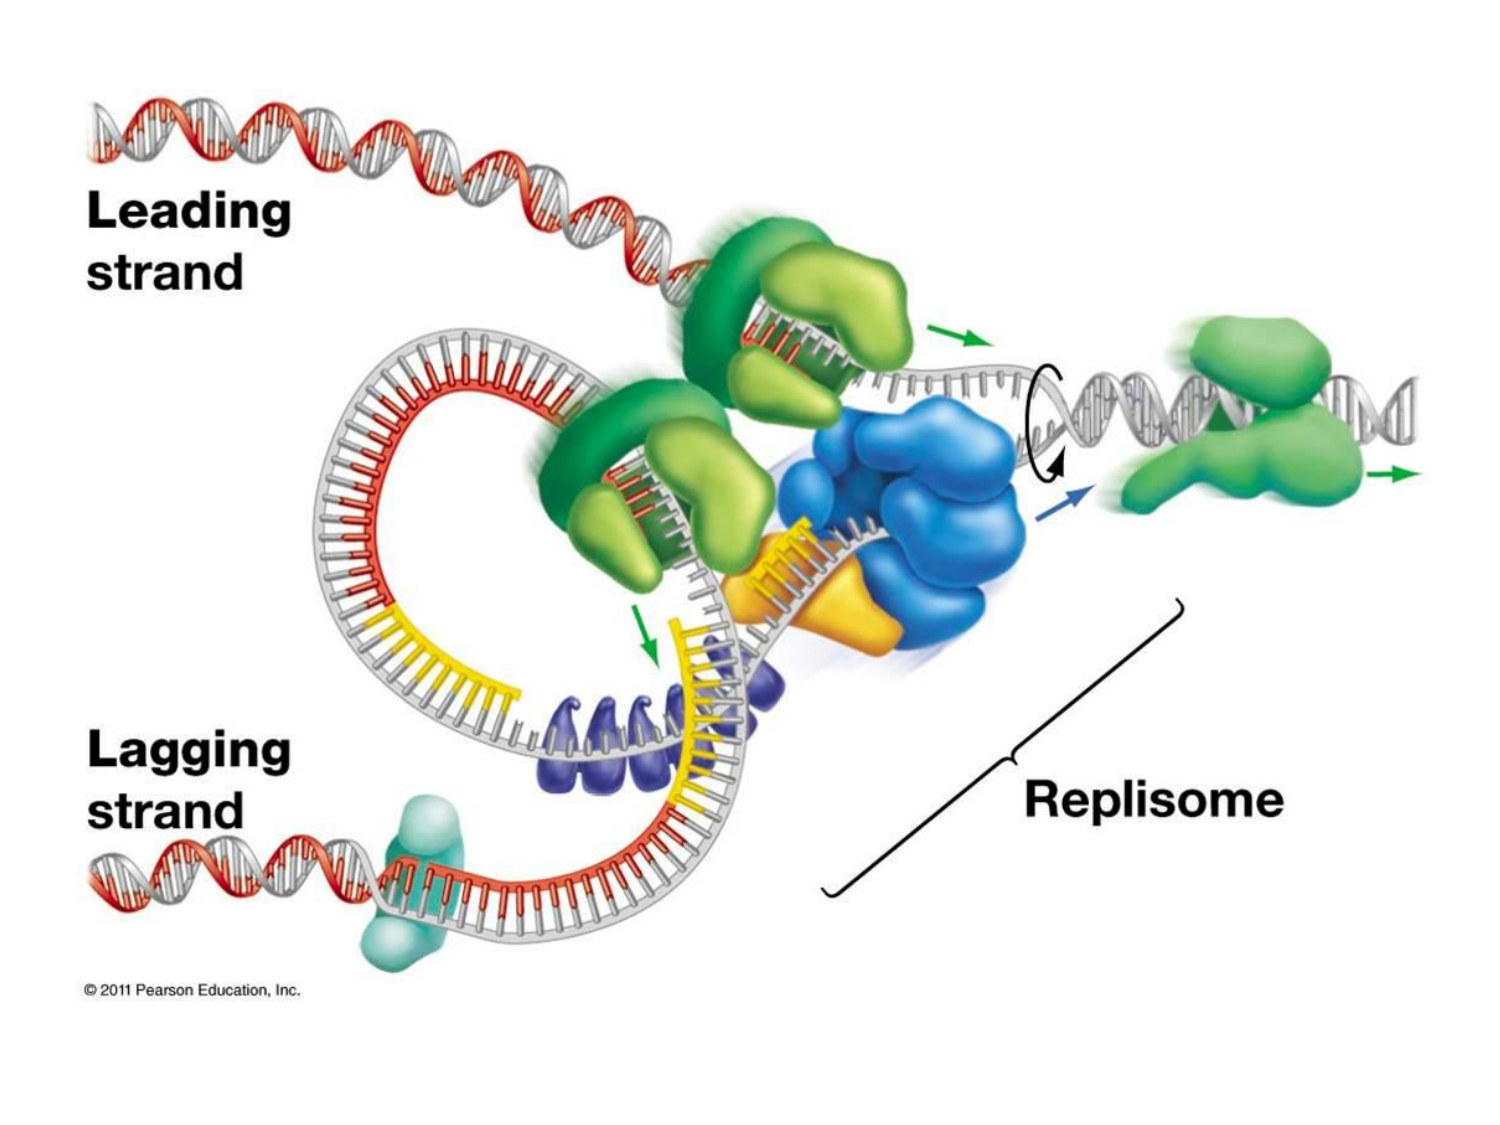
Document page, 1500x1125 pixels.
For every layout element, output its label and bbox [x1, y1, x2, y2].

picture [76, 89, 1431, 1013]
